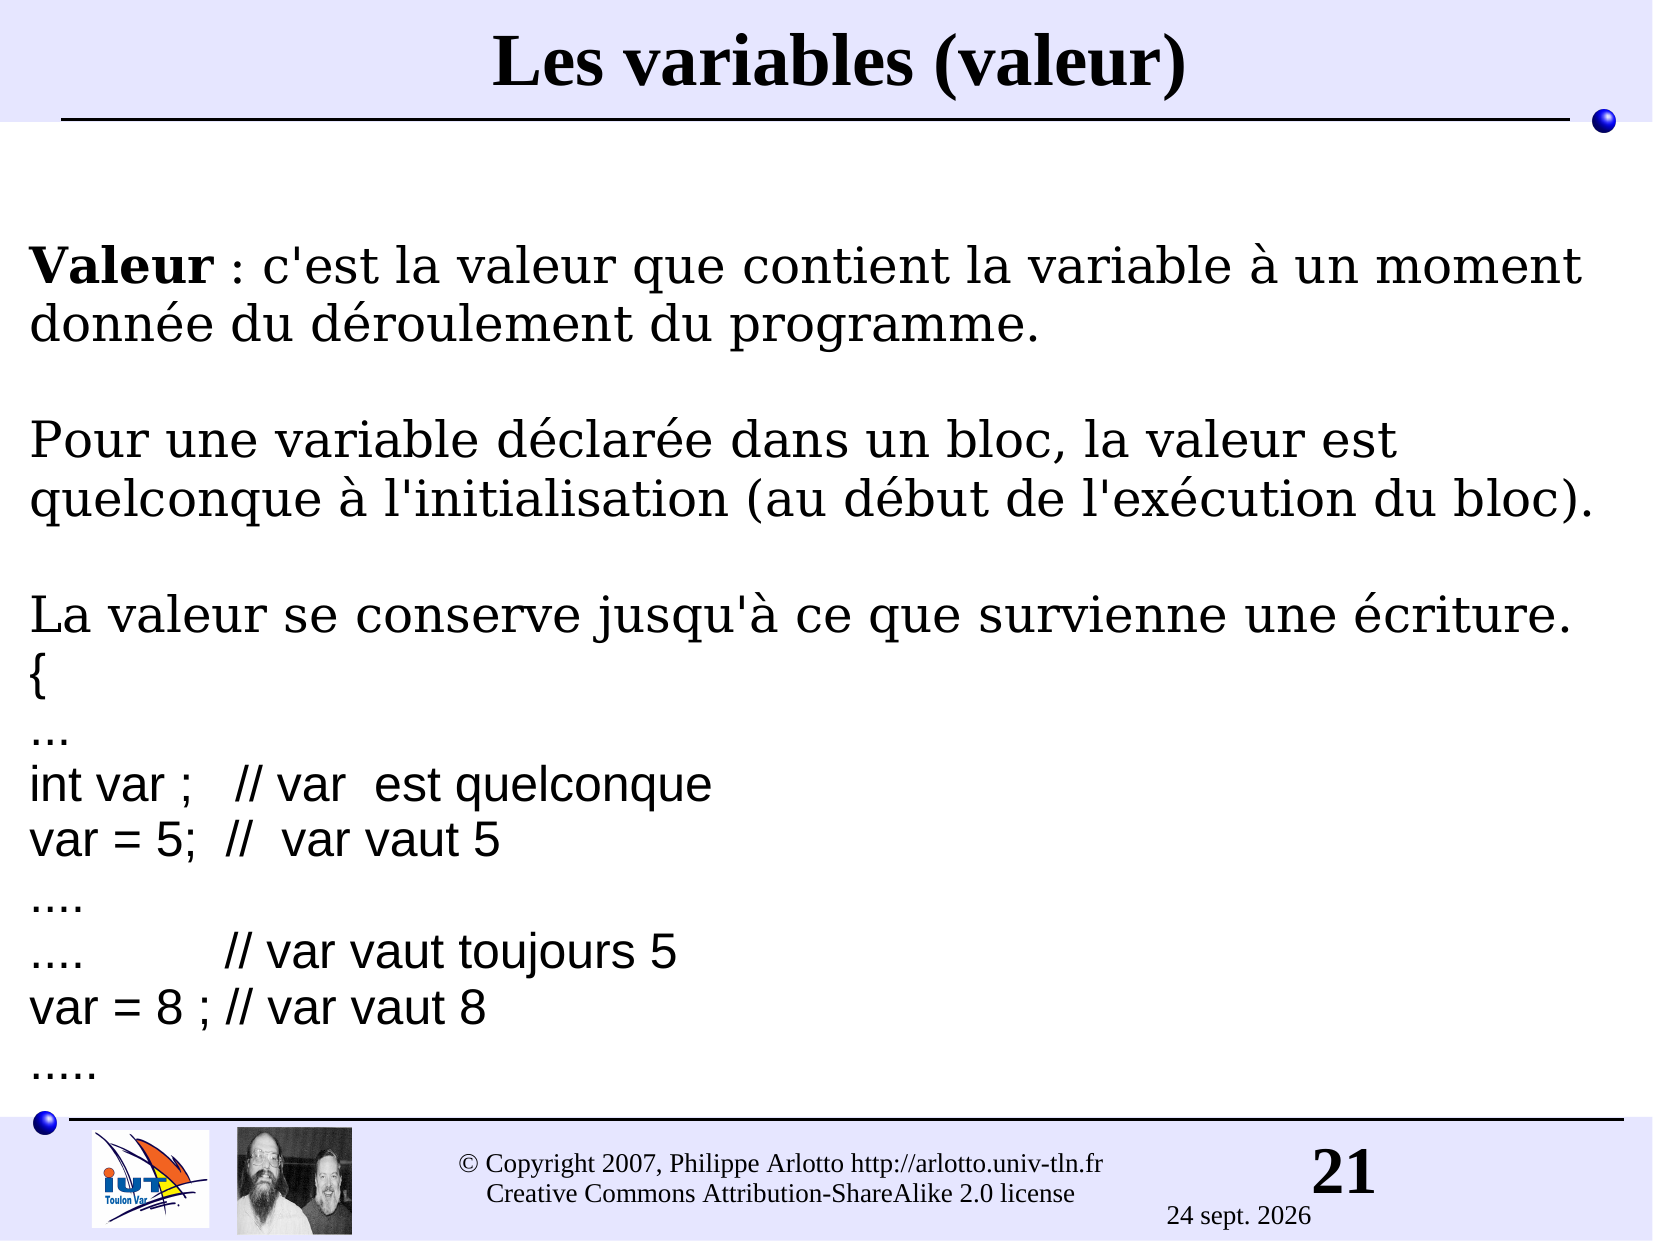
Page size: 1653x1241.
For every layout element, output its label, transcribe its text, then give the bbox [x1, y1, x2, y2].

picture [237, 1127, 352, 1235]
text_box Valeur : c'est la valeur que contient la variable à un moment donnée du déroulement du programme. Pour une variable déclarée dans un bloc, la valeur est quelconque à l'initialisation (au début de l'exécution du bloc). La valeur se conserve jusqu'à ce que survienne une écriture. { ... int var ; // var est quelconque var = 5; // var vaut 5 .... .... // var vaut toujours 5 var = 8 ; // var vaut 8 ..... [29, 236, 1597, 1091]
title Les variables (valeur) [95, 11, 1585, 110]
